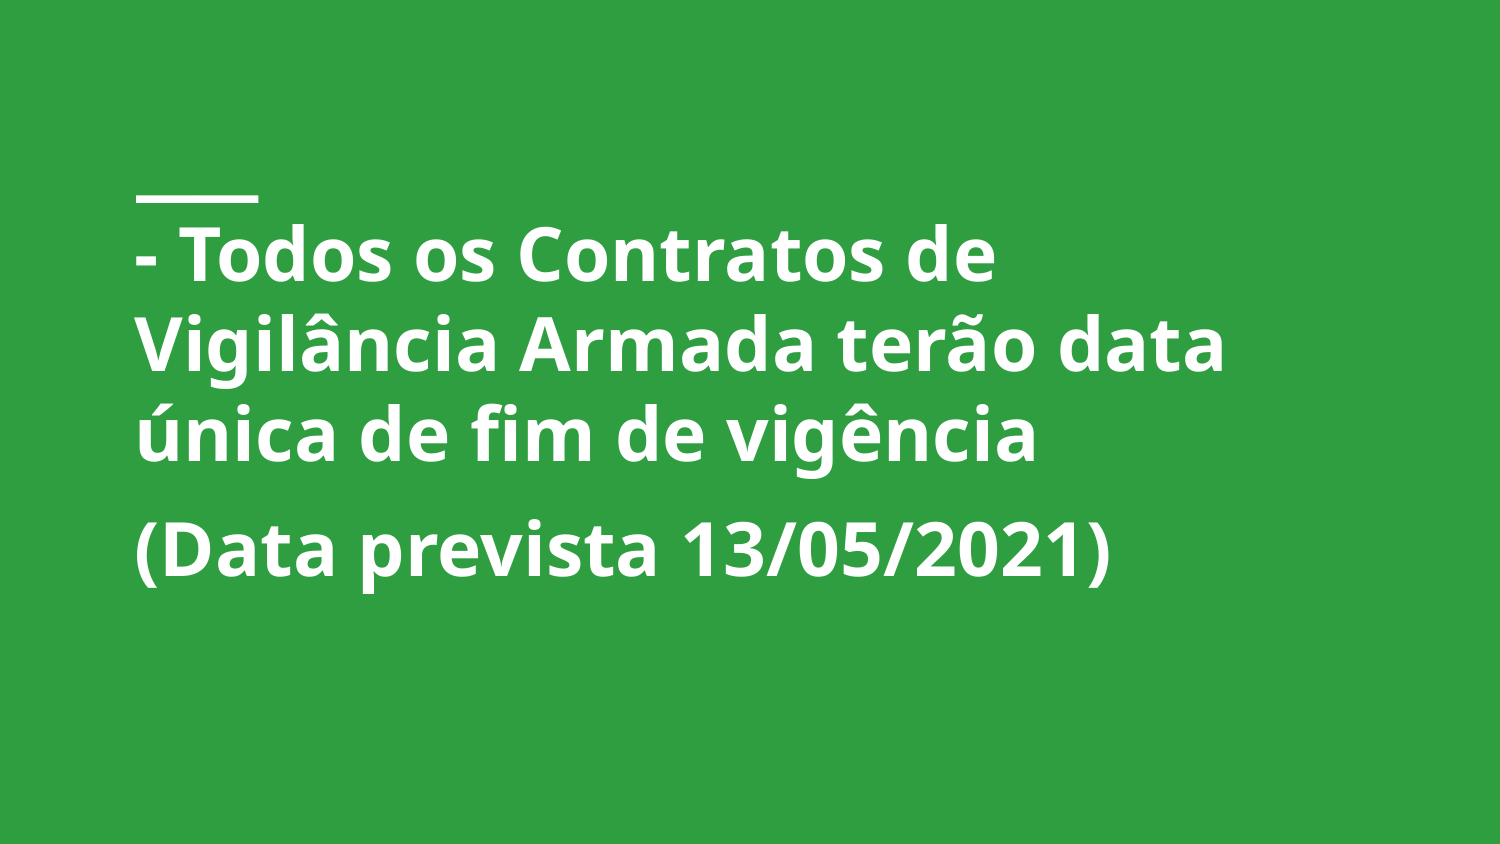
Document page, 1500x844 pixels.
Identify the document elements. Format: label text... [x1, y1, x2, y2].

text_box - Todos os Contratos de Vigilância Armada terão data única de fim de vigência (Data prevista 13/05/2021) [119, 191, 1381, 441]
